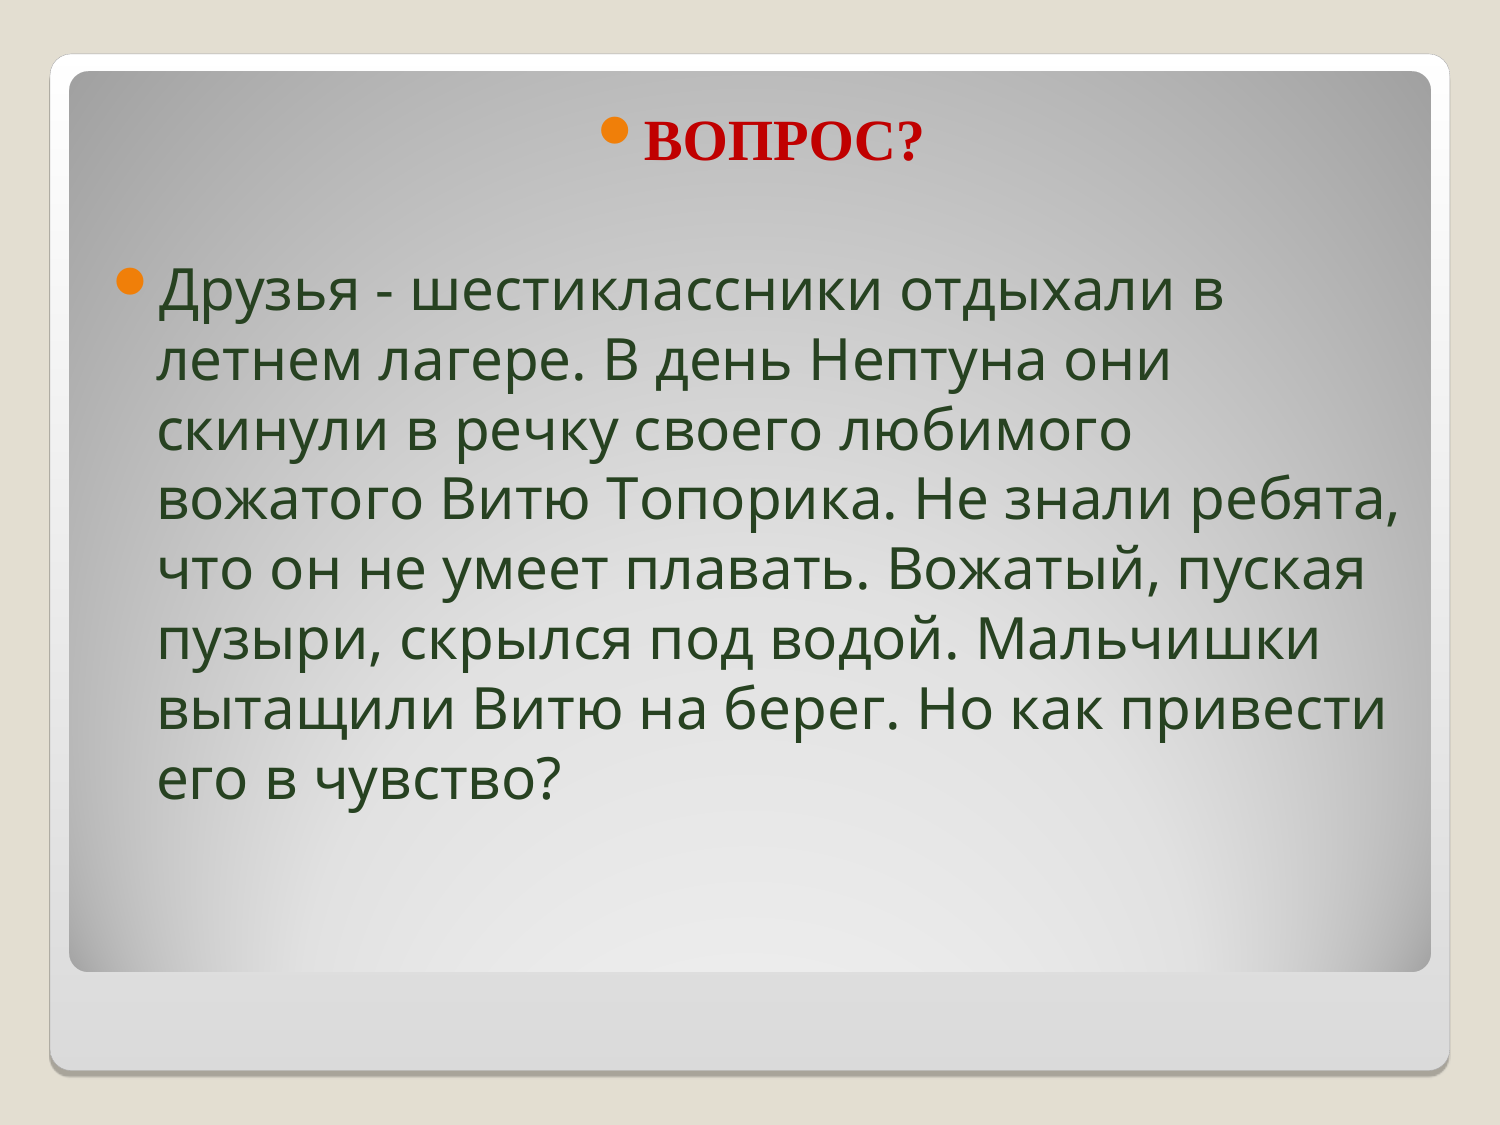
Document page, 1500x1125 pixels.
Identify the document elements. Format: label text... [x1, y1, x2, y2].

list ВОПРОС? Друзья - шестиклассники отдыхали в летнем лагере. В день Нептуна они скинули в речку своего любимого вожатого Витю Топорика. Не знали ребята, что он не умеет плавать. Вожатый, пуская пузыри, скрылся под водой. Мальчишки вытащили Витю на берег. Но как привести его в чувство? [82, 86, 1426, 961]
picture [69, 71, 1431, 972]
